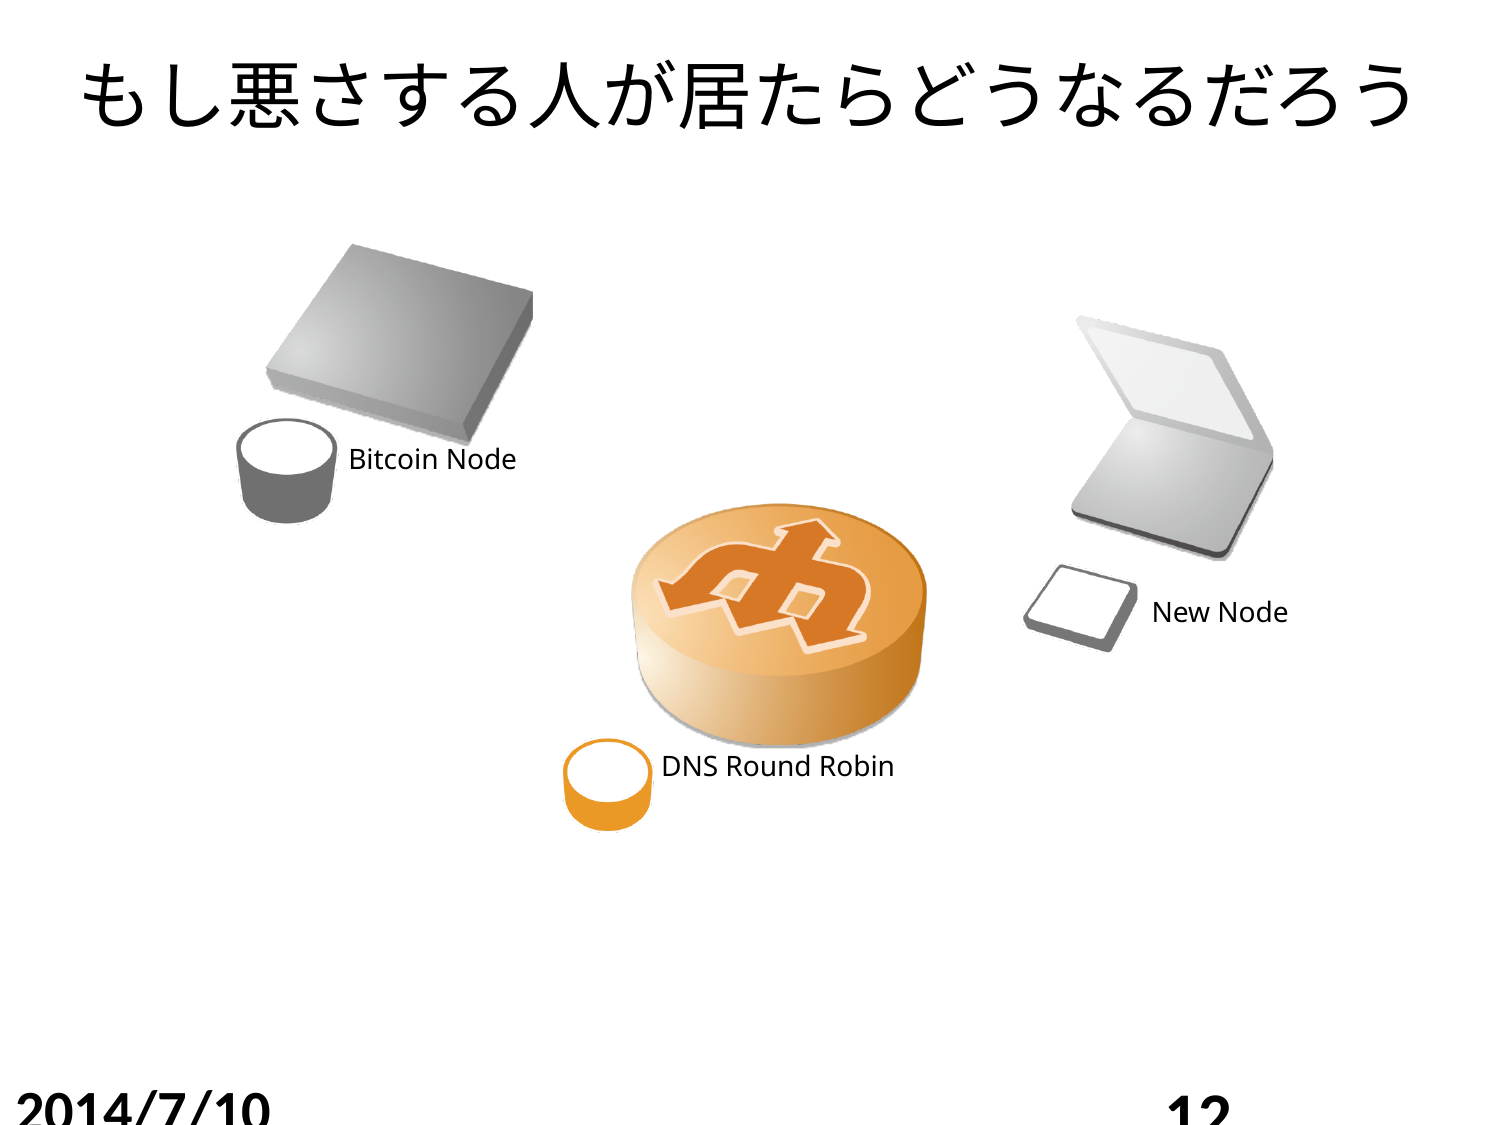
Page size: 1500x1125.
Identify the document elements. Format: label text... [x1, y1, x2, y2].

text_box [1149, 1065, 1500, 1125]
picture [234, 243, 533, 525]
text_box Bitcoin Node [348, 444, 536, 477]
text_box DNS Round Robin [661, 751, 928, 784]
text_box 2014/7/10 [0, 1065, 351, 1125]
title もし悪さする人が居たらどうなるだろう [0, 0, 1500, 188]
text_box New Node [1151, 597, 1329, 630]
picture [1021, 562, 1139, 655]
picture [1071, 315, 1273, 558]
picture [561, 503, 927, 833]
